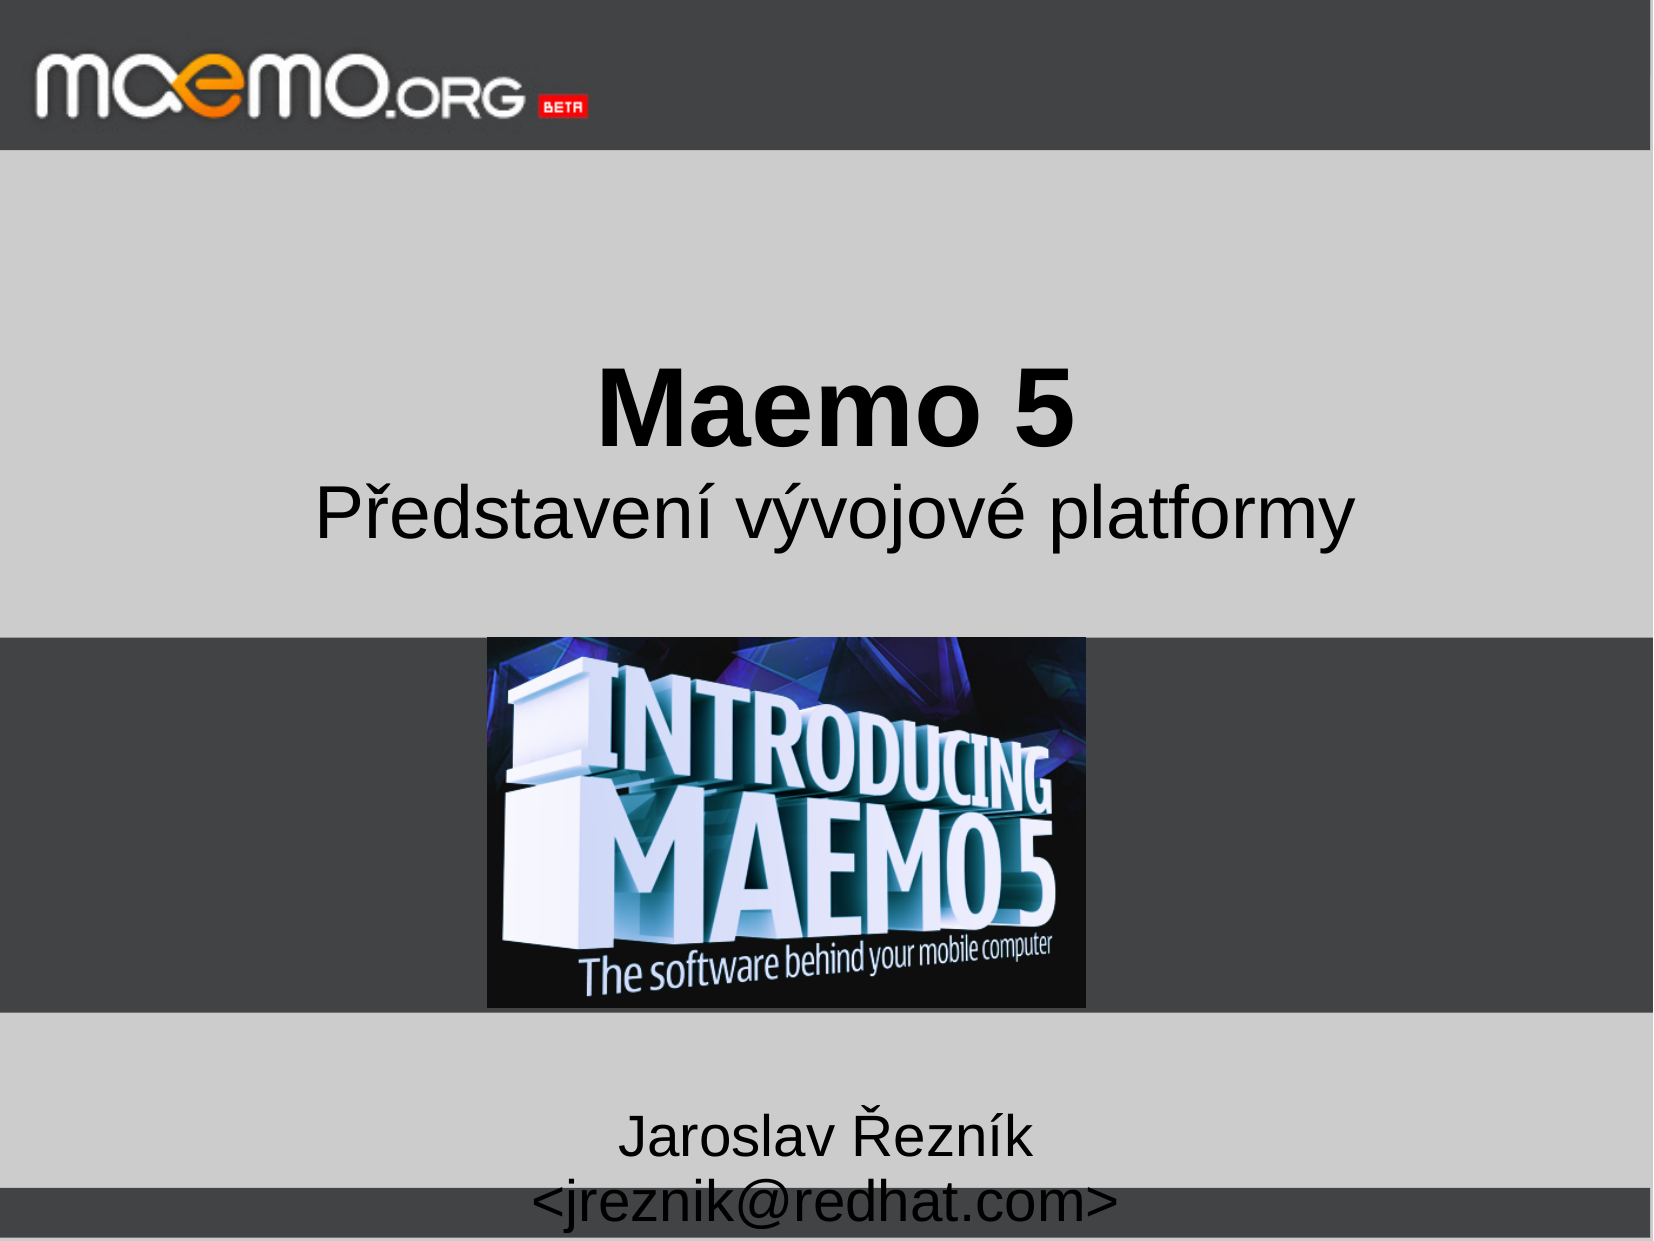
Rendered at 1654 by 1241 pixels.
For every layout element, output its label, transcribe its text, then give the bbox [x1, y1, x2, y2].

picture [487, 637, 1086, 1008]
text_box Jaroslav Řezník <jreznik@redhat.com> [301, 1012, 1351, 1177]
picture [21, 17, 620, 138]
text_box [0, 0, 1651, 151]
text_box Maemo 5 Představení vývojové platformy [300, 337, 1373, 562]
text_box [0, 637, 1653, 1013]
